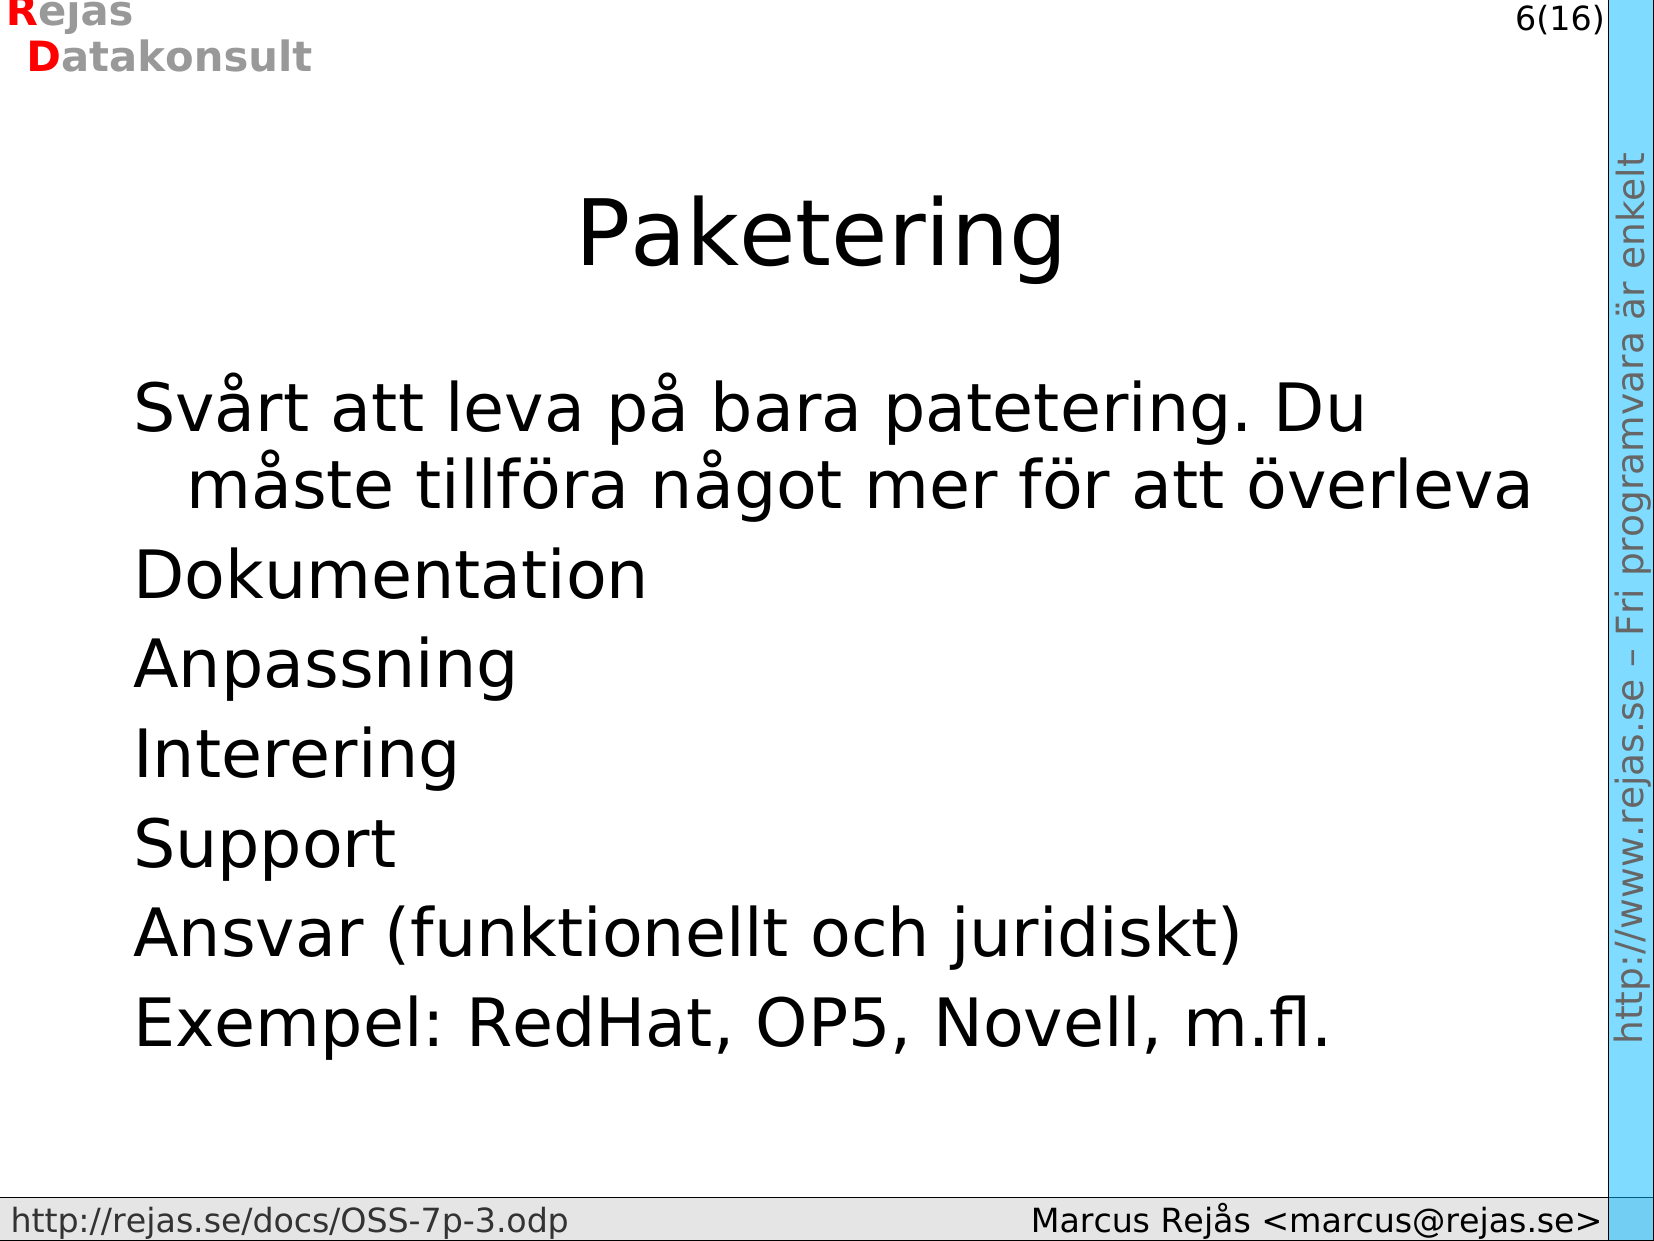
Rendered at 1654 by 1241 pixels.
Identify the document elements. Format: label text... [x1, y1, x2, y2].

list Svårt att leva på bara patetering. Du måste tillföra något mer för att överleva Dokumentation Anpassning Interering Support Ansvar (funktionellt och juridiskt) Exempel: RedHat, OP5, Novell, m.fl. [115, 368, 1564, 1165]
title Paketering [115, 130, 1528, 338]
